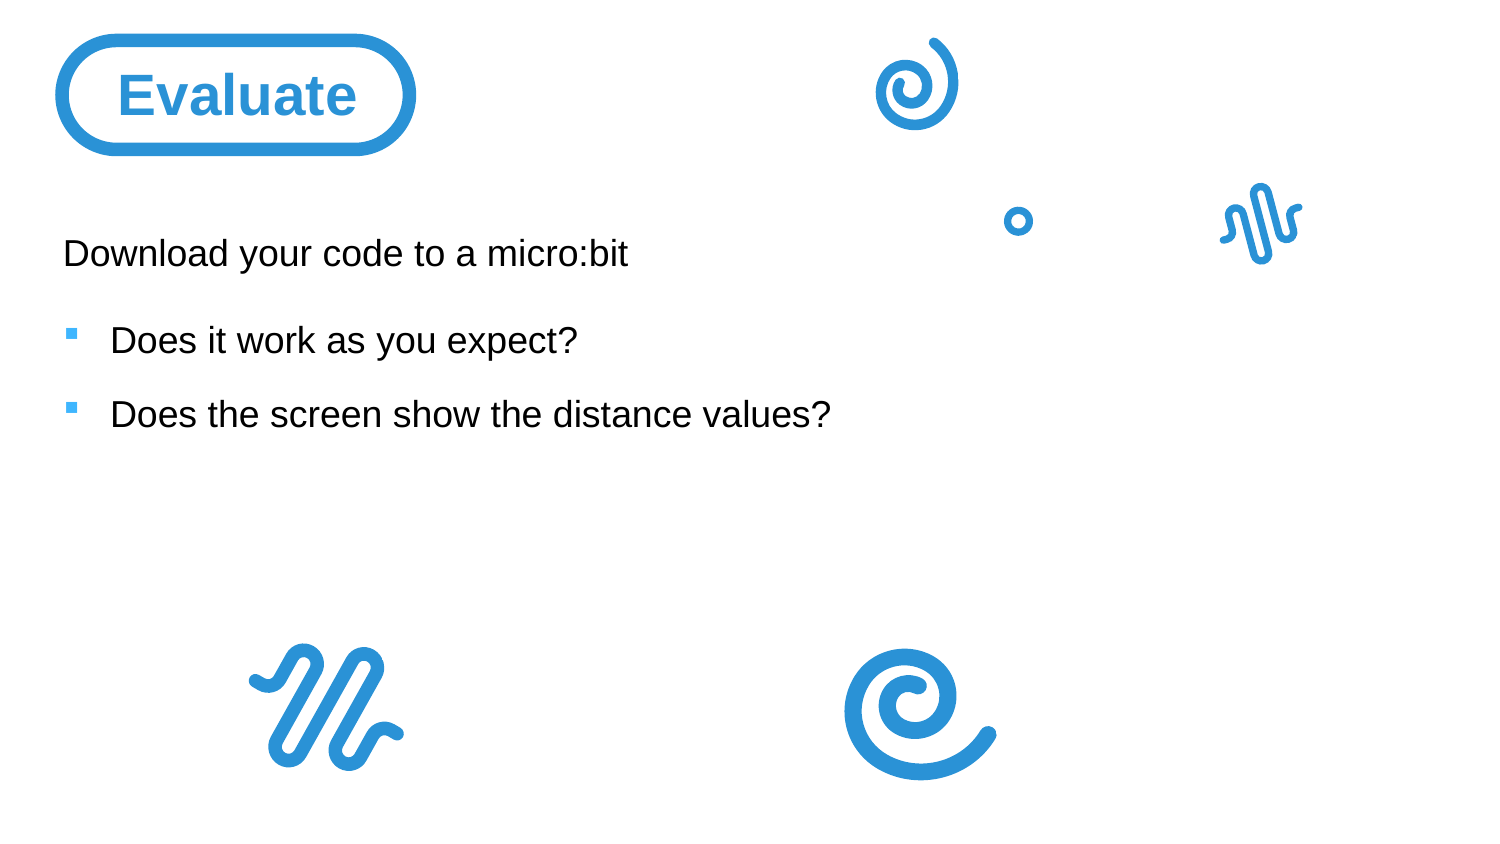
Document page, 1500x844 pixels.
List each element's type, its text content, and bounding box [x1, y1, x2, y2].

picture [1210, 173, 1312, 275]
text_box Download your code to a micro:bit Does it work as you expect? Does the screen show the distance values? [46, 216, 1418, 443]
title Evaluate [110, 48, 361, 142]
picture [830, 630, 1004, 798]
picture [1003, 206, 1034, 236]
picture [239, 620, 414, 795]
picture [868, 34, 966, 136]
